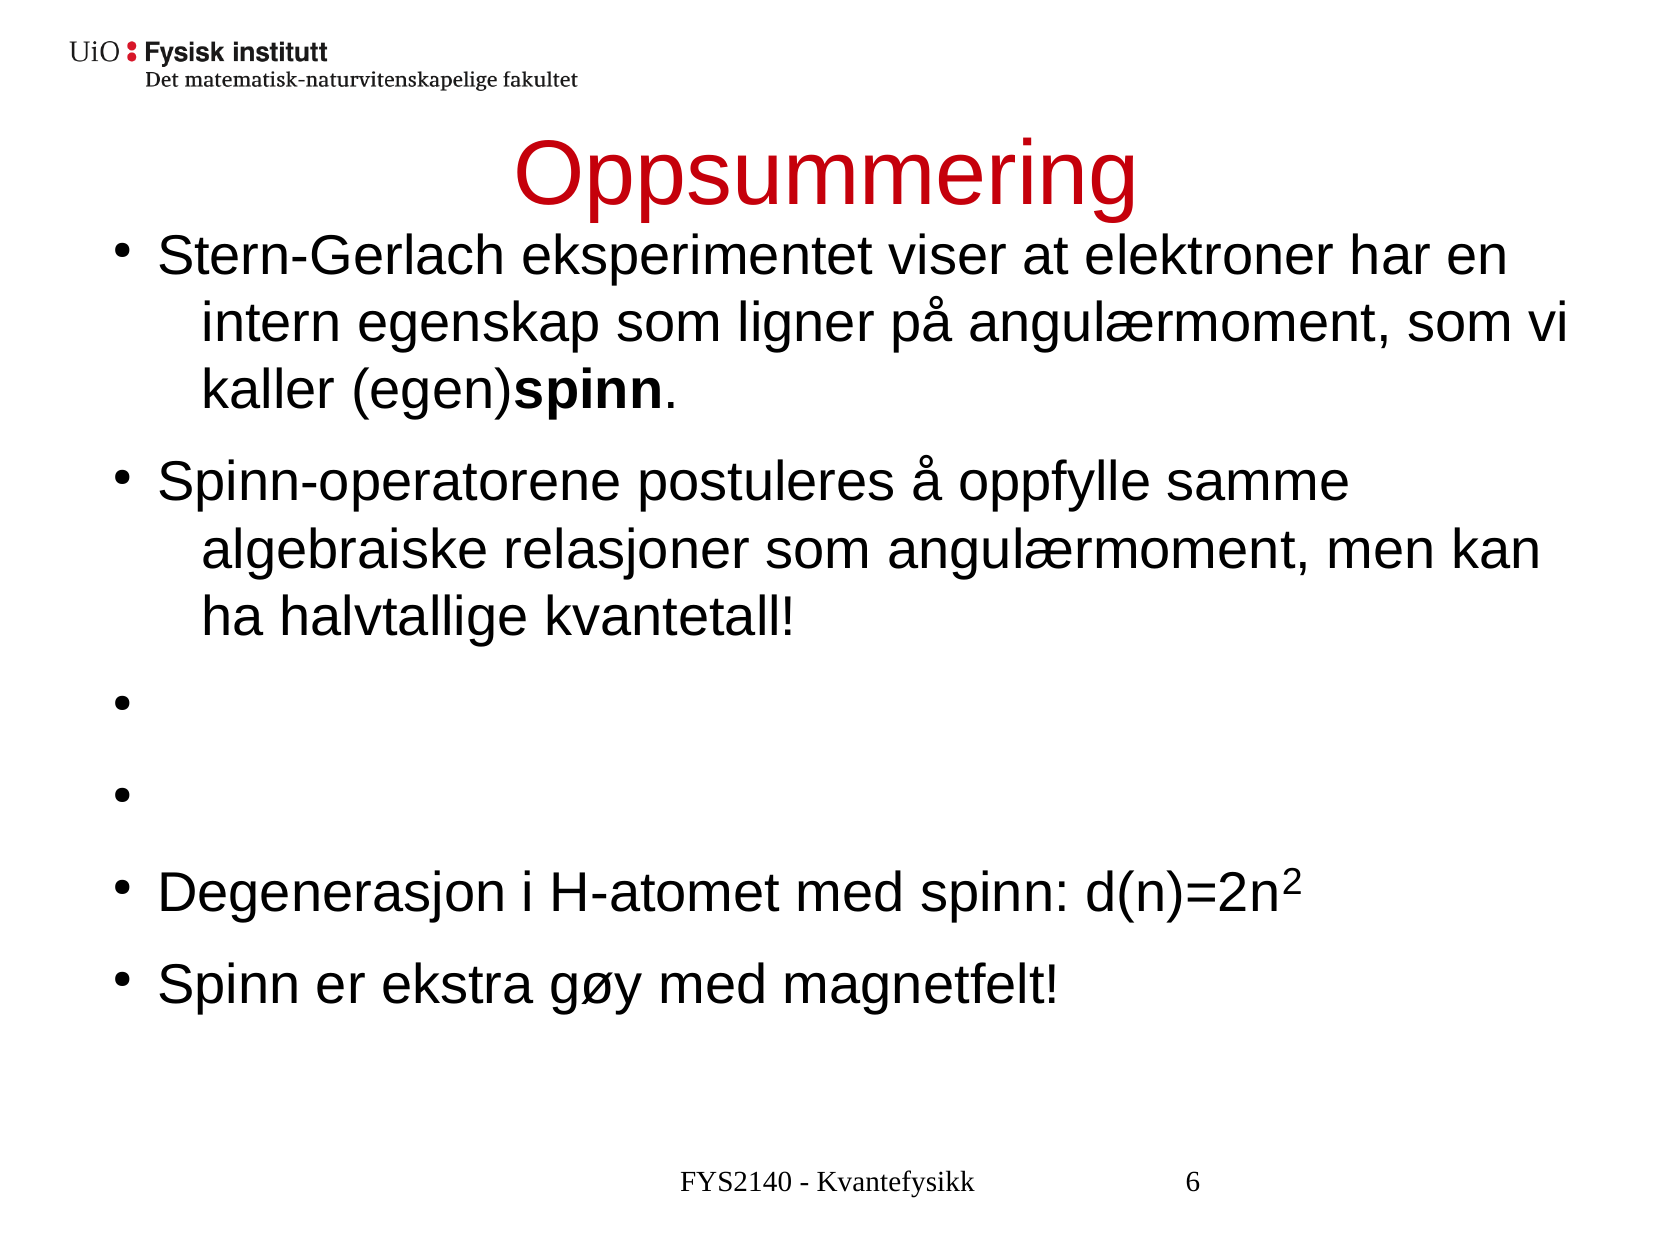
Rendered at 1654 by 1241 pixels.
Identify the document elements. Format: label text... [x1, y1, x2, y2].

text_box FYS2140 - Kvantefysikk [565, 1162, 1090, 1216]
text_box [259, 761, 1355, 994]
list Stern-Gerlach eksperimentet viser at elektroner har en intern egenskap som ligner på angulærmoment, som vi kaller (egen)spinn. Spinn-operatorene postuleres å oppfylle samme algebraiske relasjoner som angulærmoment, men kan ha halvtallige kvantetall! Degenerasjon i H-atomet med spinn: d(n)=2n2 Spinn er ekstra gøy med magnetfelt! [82, 218, 1576, 1023]
text_box [1185, 1162, 1571, 1216]
title Oppsummering [82, 64, 1571, 218]
